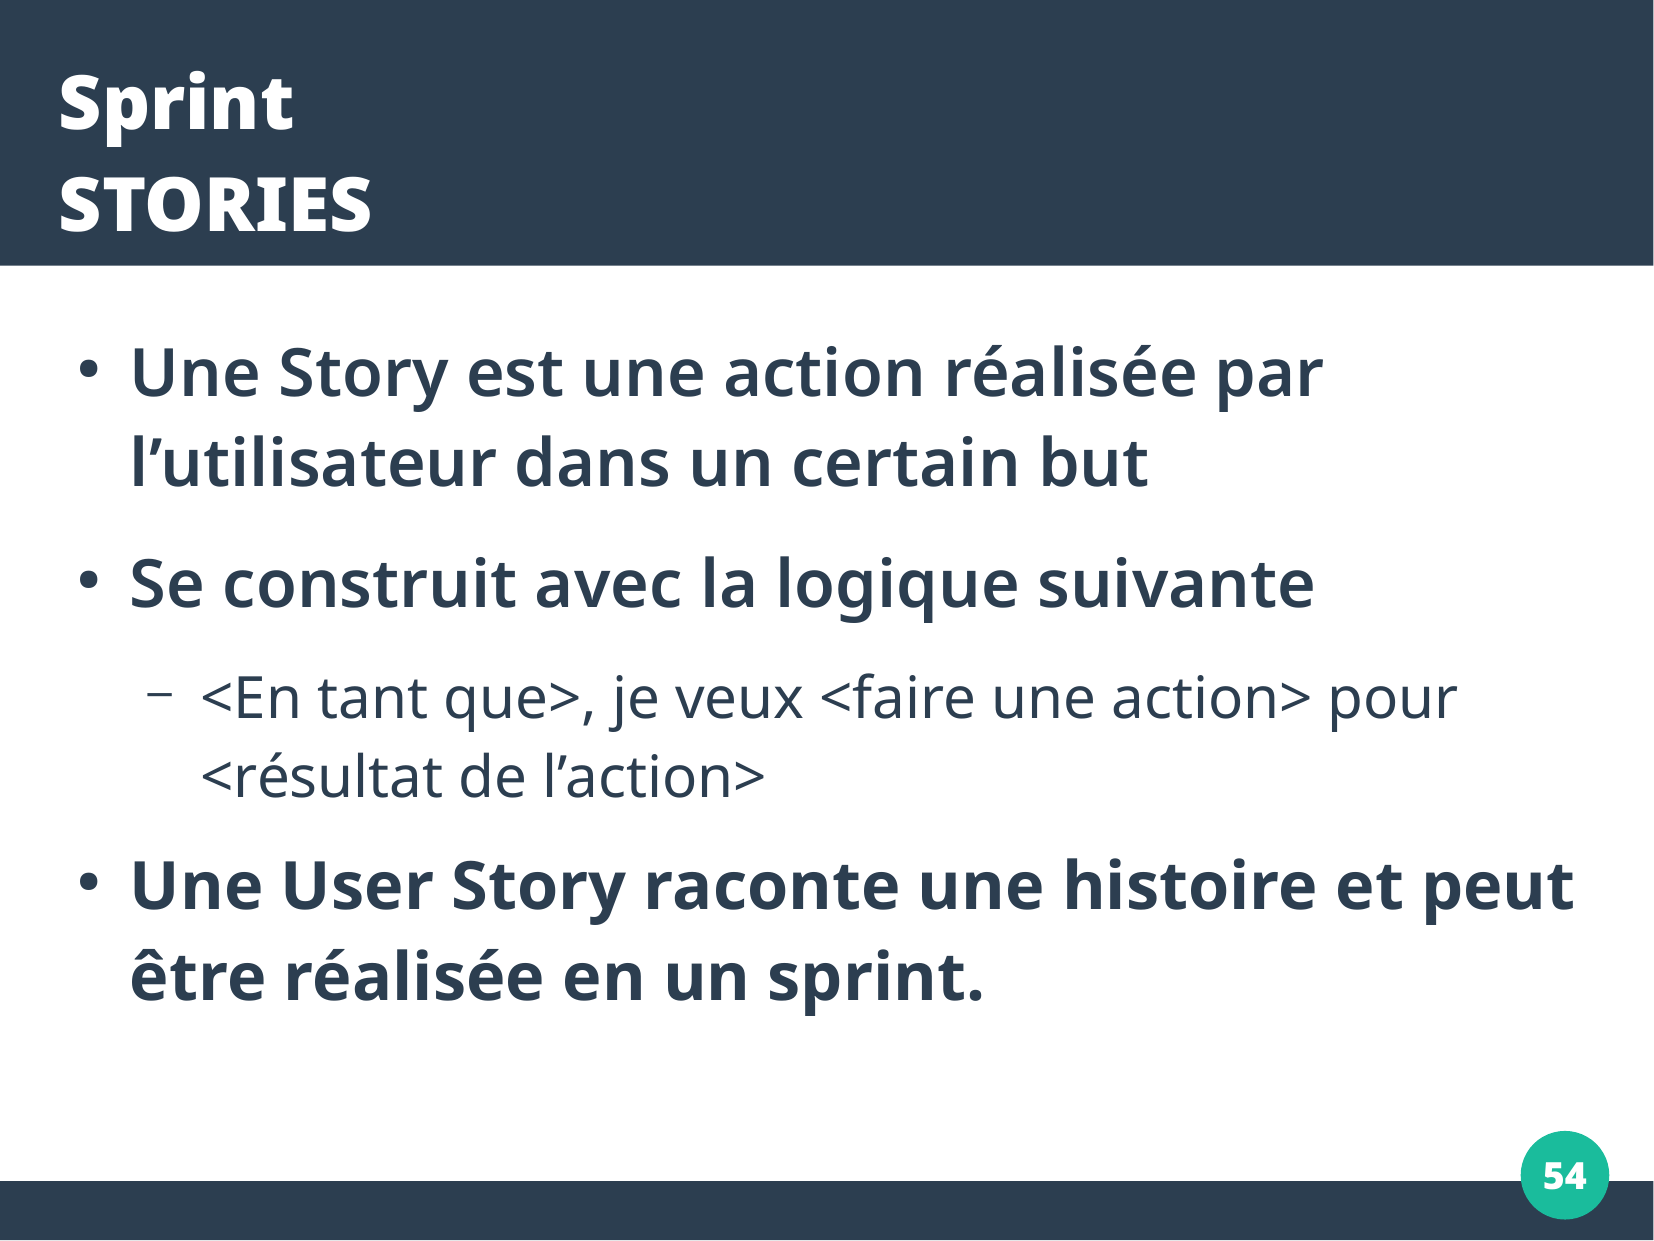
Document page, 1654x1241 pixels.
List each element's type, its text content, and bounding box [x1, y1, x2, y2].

list Une Story est une action réalisée par l’utilisateur dans un certain but Se construit avec la logique suivante <En tant que>, je veux <faire une action> pour <résultat de l’action> Une User Story raconte une histoire et peut être réalisée en un sprint. [59, 324, 1595, 1152]
title Sprint STORIES [59, 49, 1595, 207]
